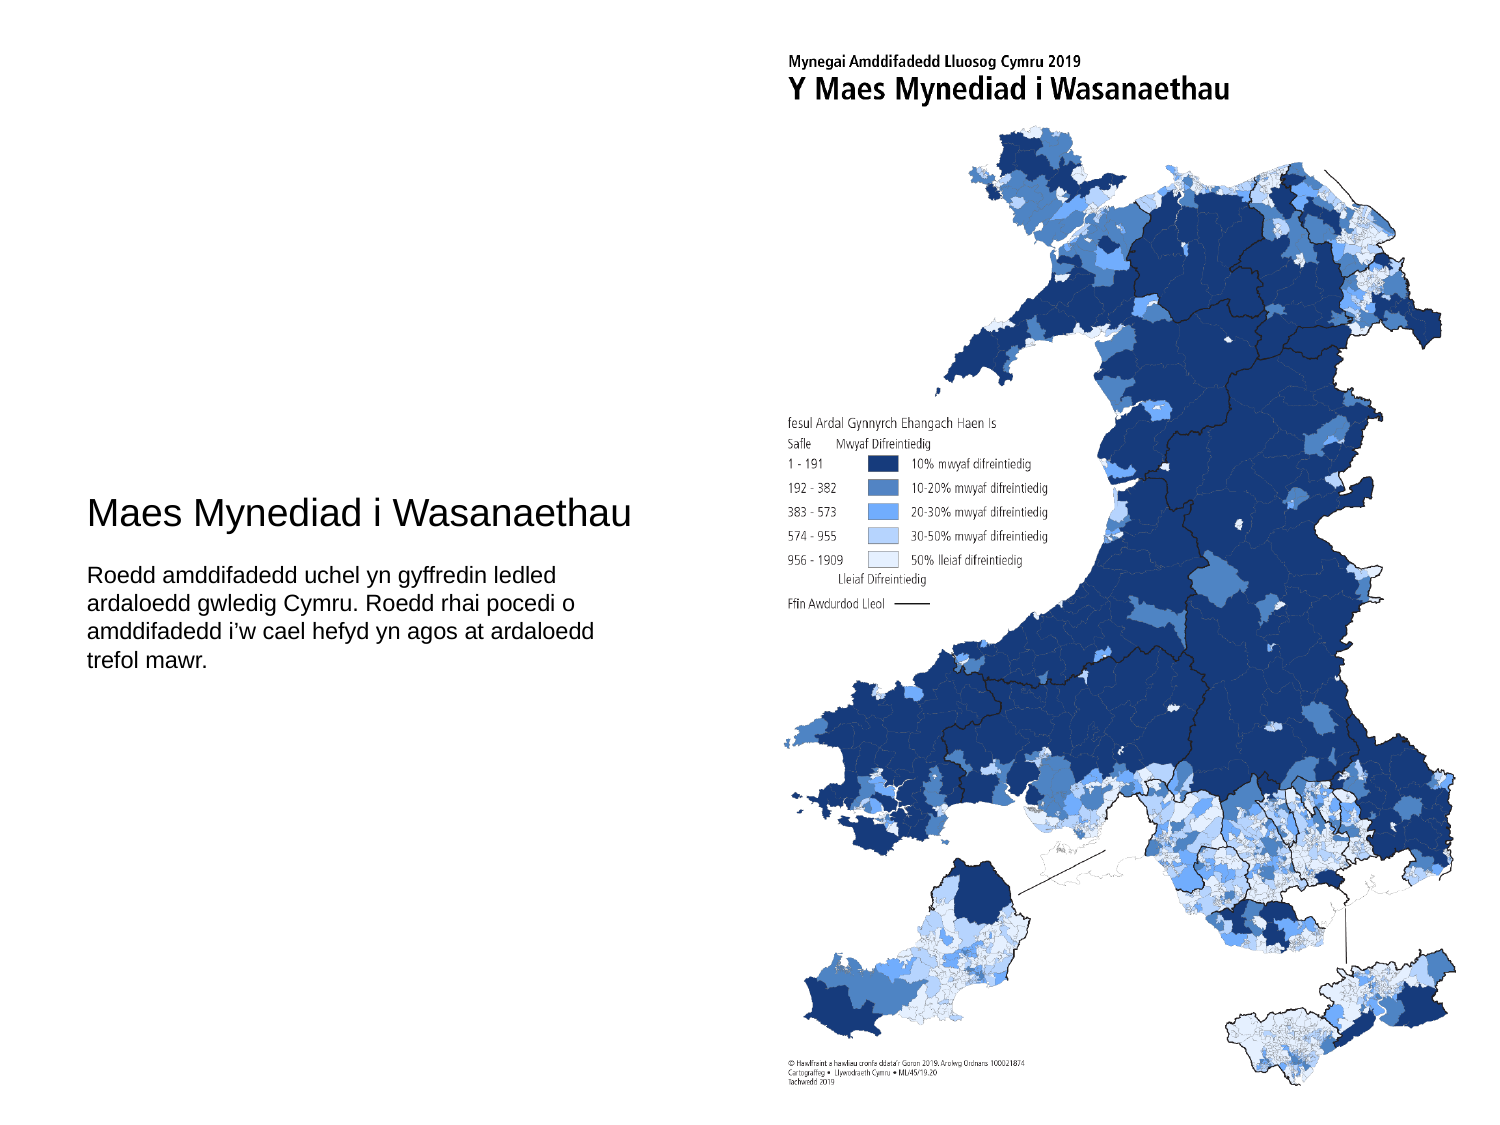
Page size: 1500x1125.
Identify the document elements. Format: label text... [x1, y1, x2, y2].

title Maes Mynediad i Wasanaethau Roedd amddifadedd uchel yn gyffredin ledled ardaloedd gwledig Cymru. Roedd rhai pocedi o amddifadedd i’w cael hefyd yn agos at ardaloedd trefol mawr. [69, 455, 650, 705]
picture [704, 0, 1500, 1125]
